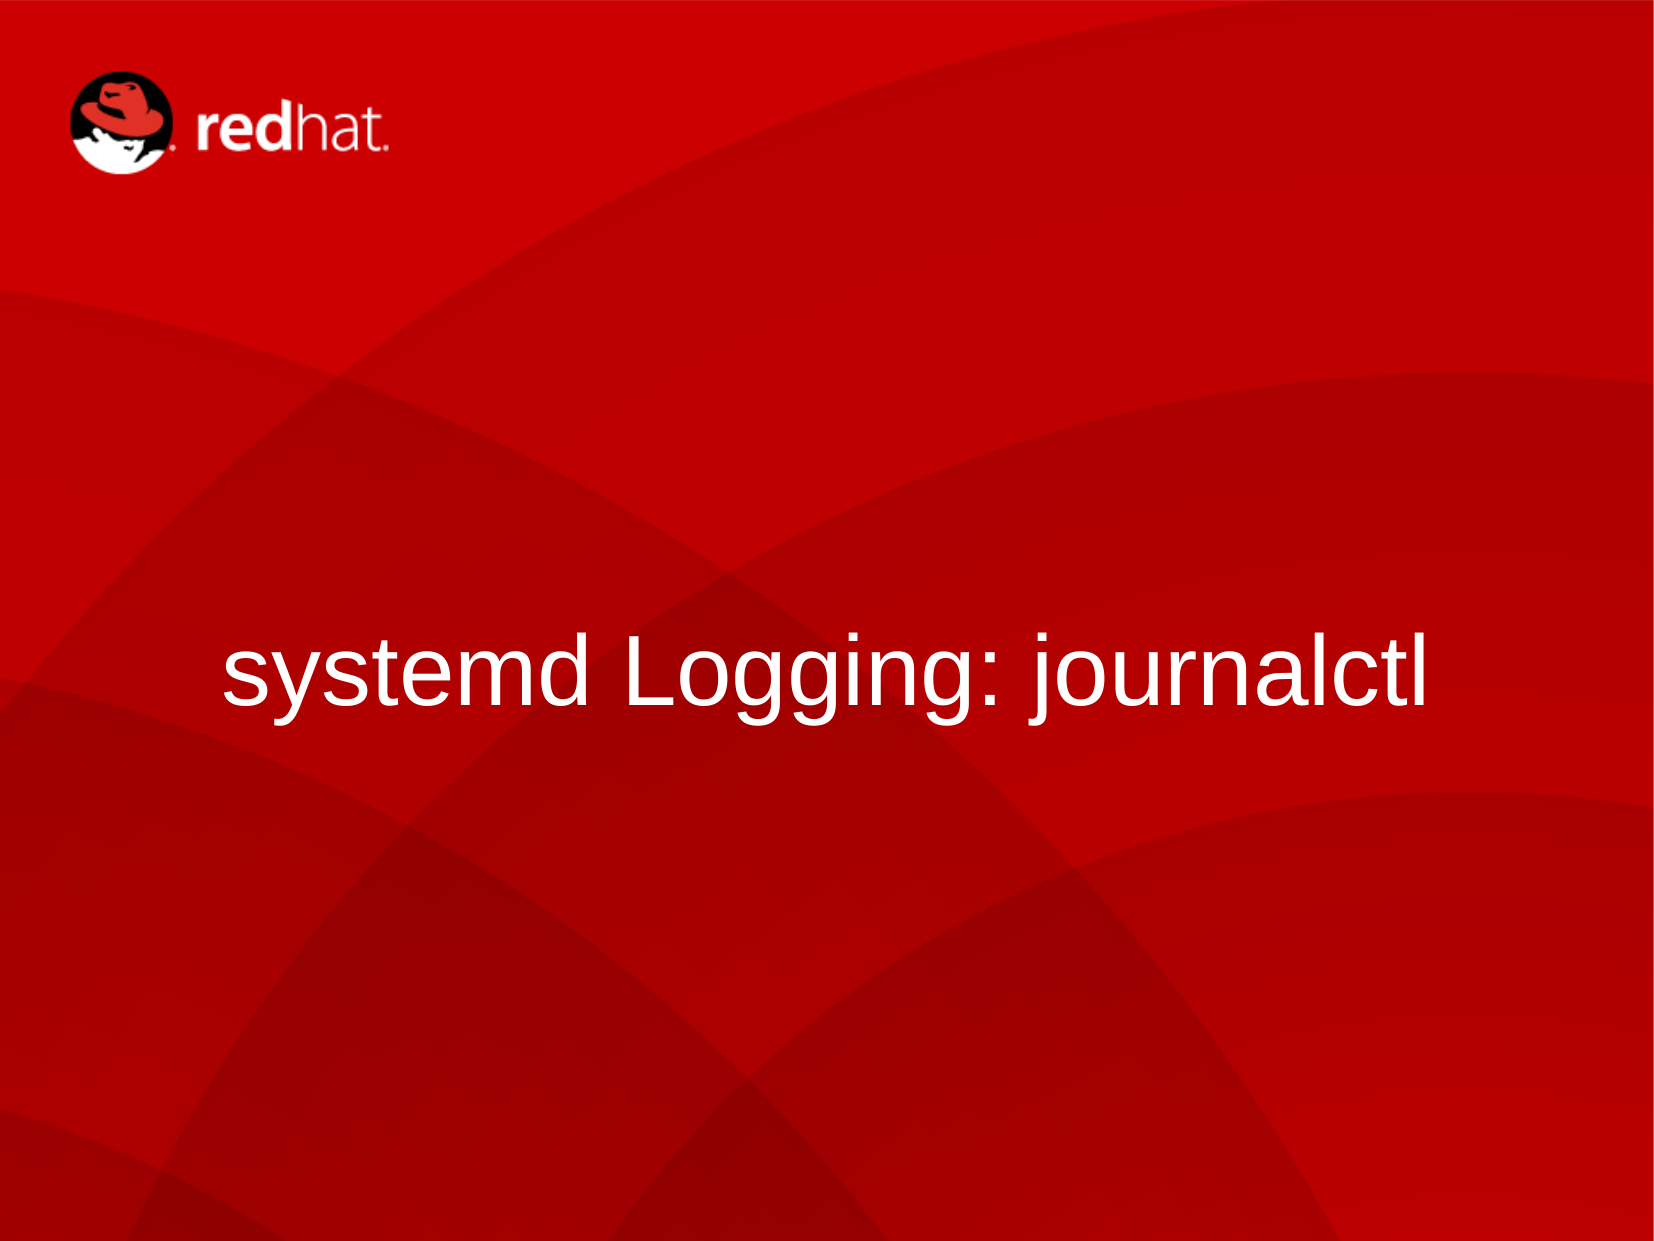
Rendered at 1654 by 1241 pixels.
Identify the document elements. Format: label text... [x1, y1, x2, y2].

list systemd Logging: journalctl [82, 615, 1571, 1010]
picture [0, 0, 1654, 1241]
